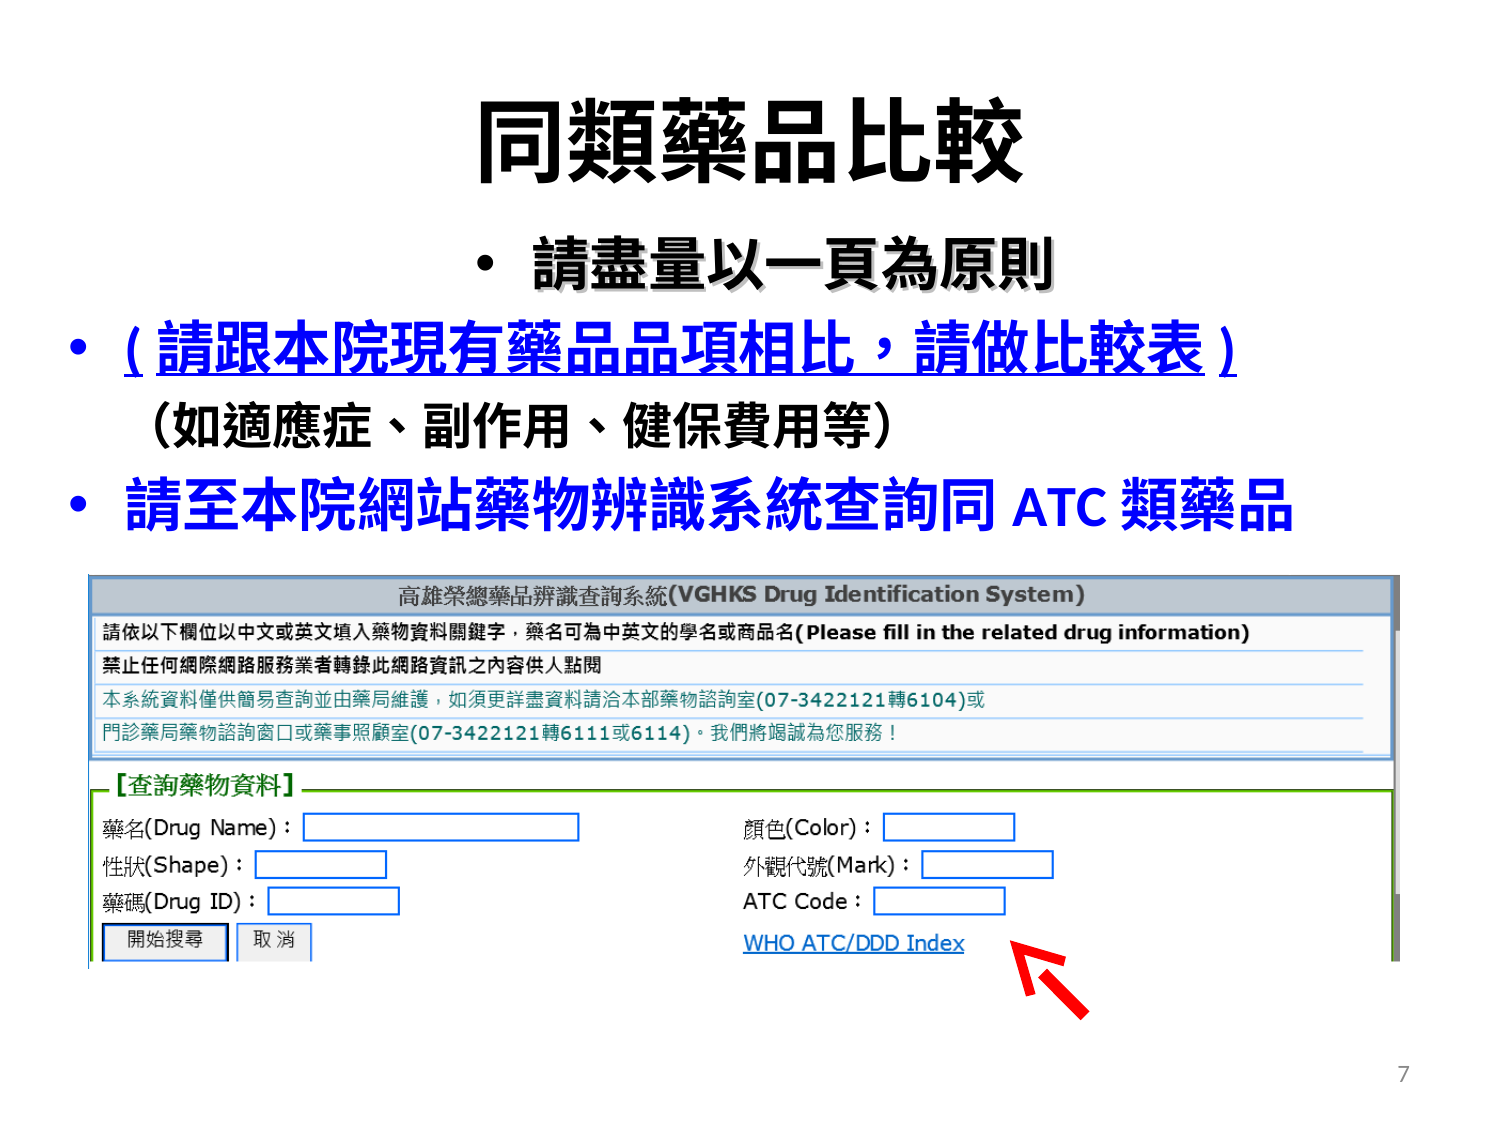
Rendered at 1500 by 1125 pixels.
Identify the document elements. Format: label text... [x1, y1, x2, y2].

title 同類藥品比較 [75, 45, 1426, 219]
text_box <編號> [1074, 1042, 1426, 1103]
picture [88, 574, 1400, 969]
list 請盡量以一頁為原則 (請跟本院現有藥品品項相比，請做比較表) （如適應症、副作用、健保費用等） 請至本院網站藥物辨識系統查詢同ATC類藥品 [53, 219, 1479, 598]
